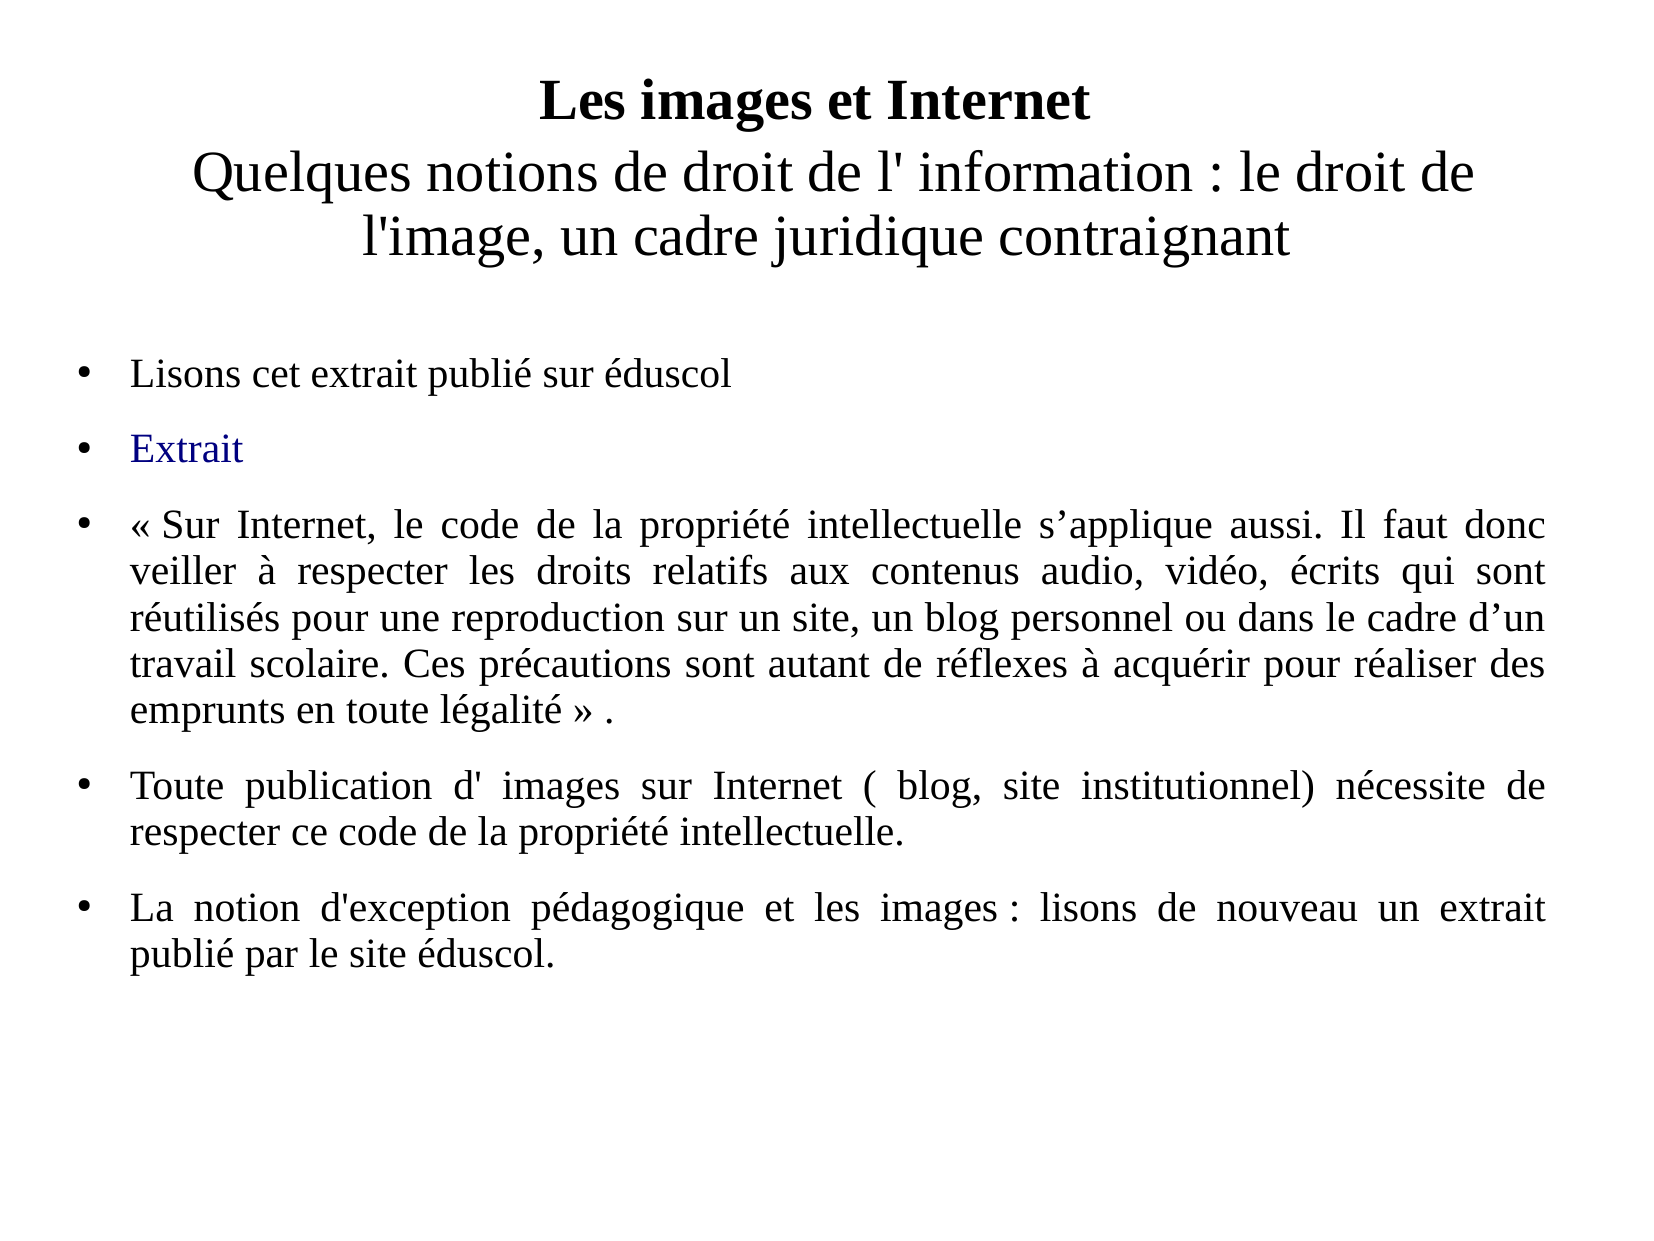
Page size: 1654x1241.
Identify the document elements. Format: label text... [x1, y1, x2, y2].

list Lisons cet extrait publié sur éduscol Extrait « Sur Internet, le code de la propriété intellectuelle s’applique aussi. Il faut donc veiller à respecter les droits relatifs aux contenus audio, vidéo, écrits qui sont réutilisés pour une reproduction sur un site, un blog personnel ou dans le cadre d’un travail scolaire. Ces précautions sont autant de réflexes à acquérir pour réaliser des emprunts en toute légalité » . Toute publication d' images sur Internet ( blog, site institutionnel) nécessite de respecter ce code de la propriété intellectuelle. La notion d'exception pédagogique et les images : lisons de nouveau un extrait publié par le site éduscol. [59, 283, 1548, 1102]
title Les images et Internet Quelques notions de droit de l' information : le droit de l'image, un cadre juridique contraignant [82, 36, 1571, 270]
